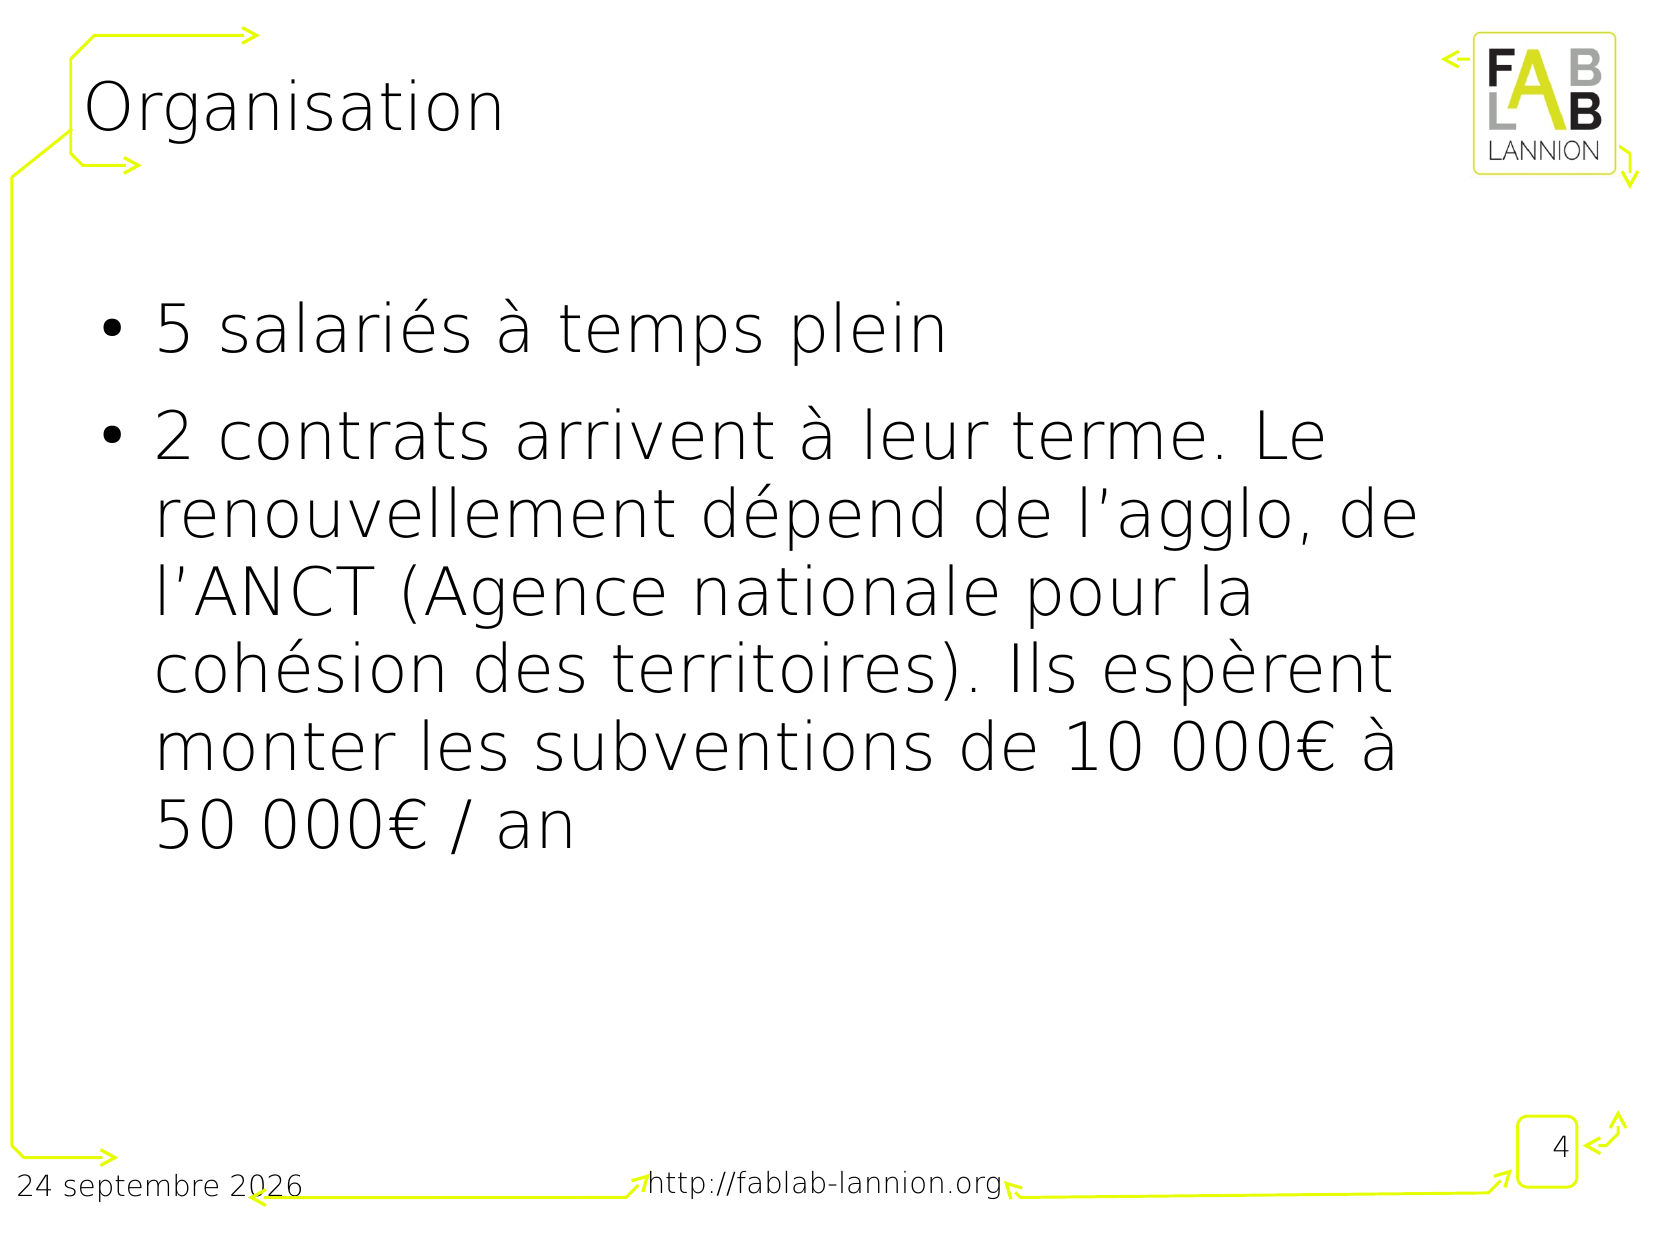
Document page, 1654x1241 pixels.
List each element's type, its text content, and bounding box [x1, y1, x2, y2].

list 5 salariés à temps plein 2 contrats arrivent à leur terme. Le renouvellement dépend de l’agglo, de l’ANCT (Agence nationale pour la cohésion des territoires). Ils espèrent monter les subventions de 10 000€ à 50 000€ / an [82, 290, 1571, 1010]
picture [1470, 29, 1619, 178]
title Organisation [82, 49, 1441, 166]
